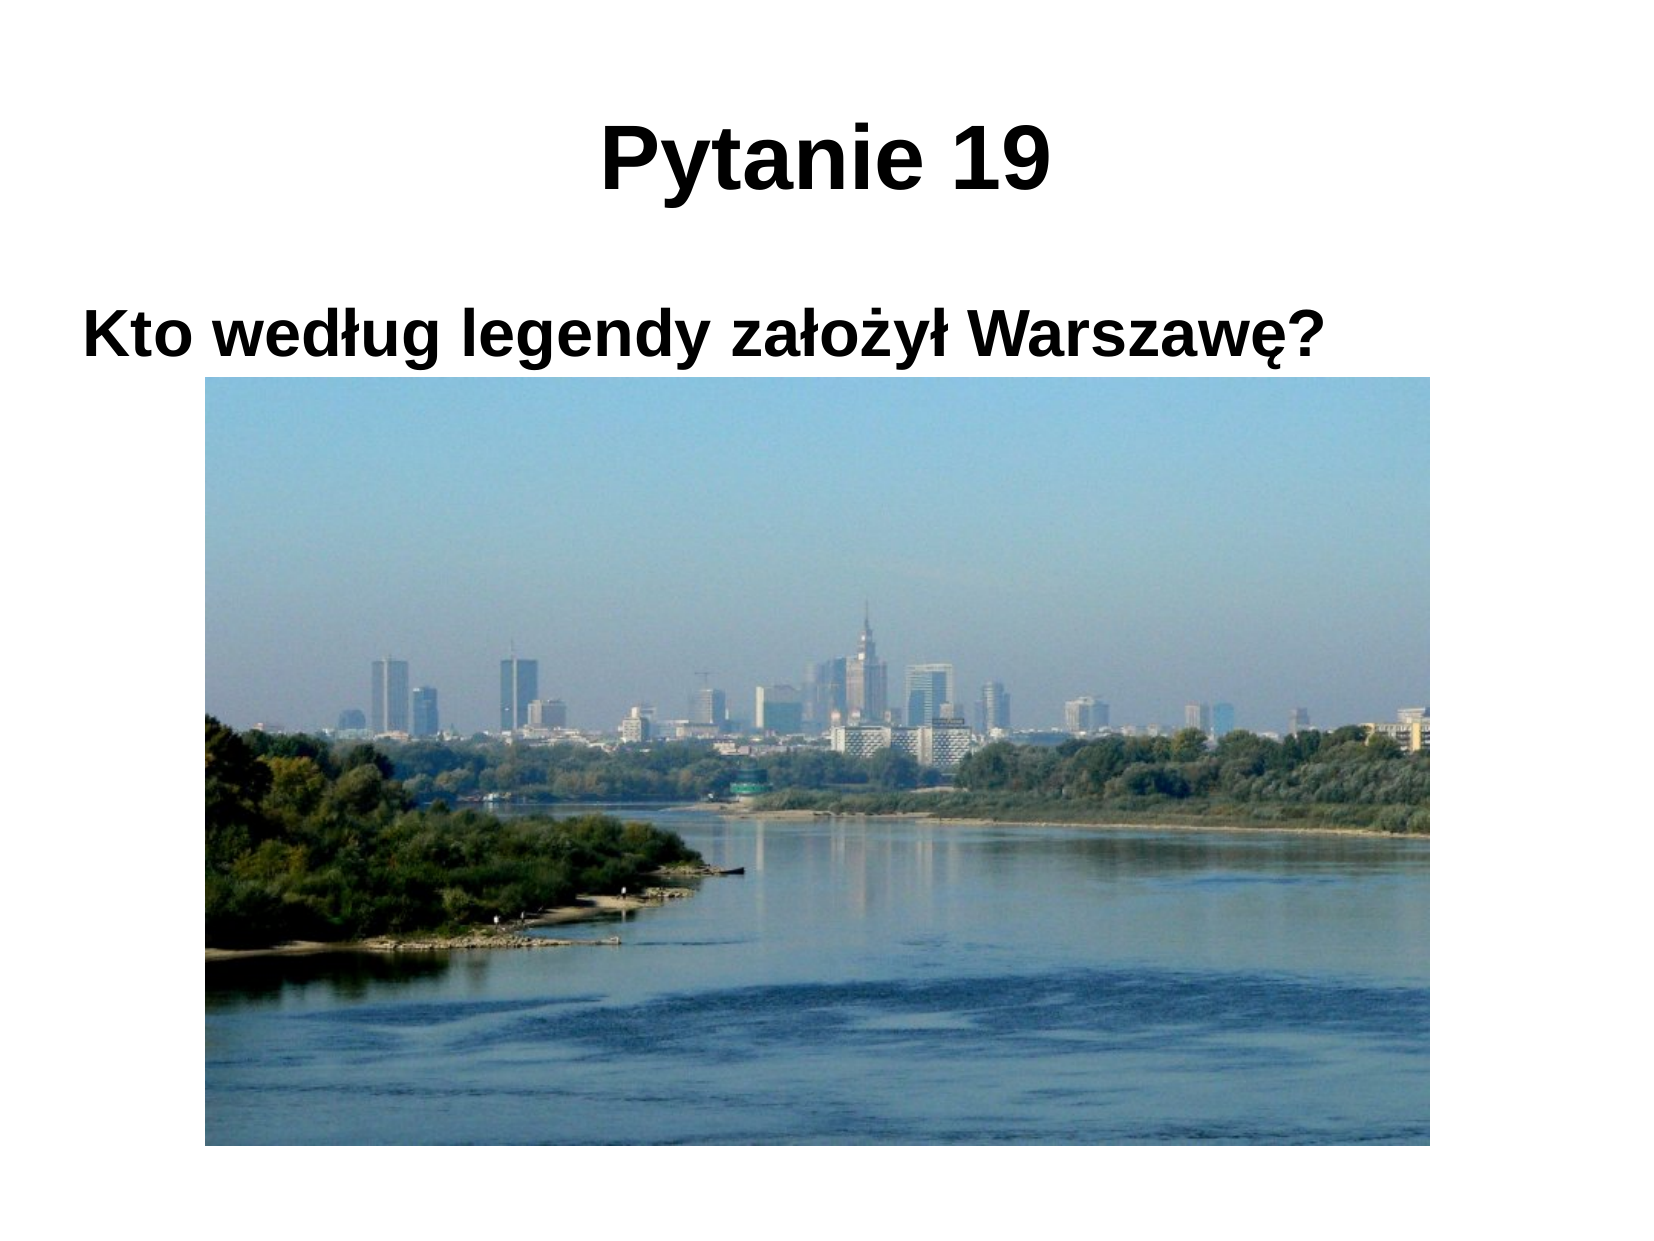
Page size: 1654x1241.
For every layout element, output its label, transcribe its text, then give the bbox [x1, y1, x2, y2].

picture [205, 377, 1430, 1146]
title Pytanie 19 [82, 49, 1571, 257]
list Kto według legendy założył Warszawę? [82, 290, 1571, 1109]
